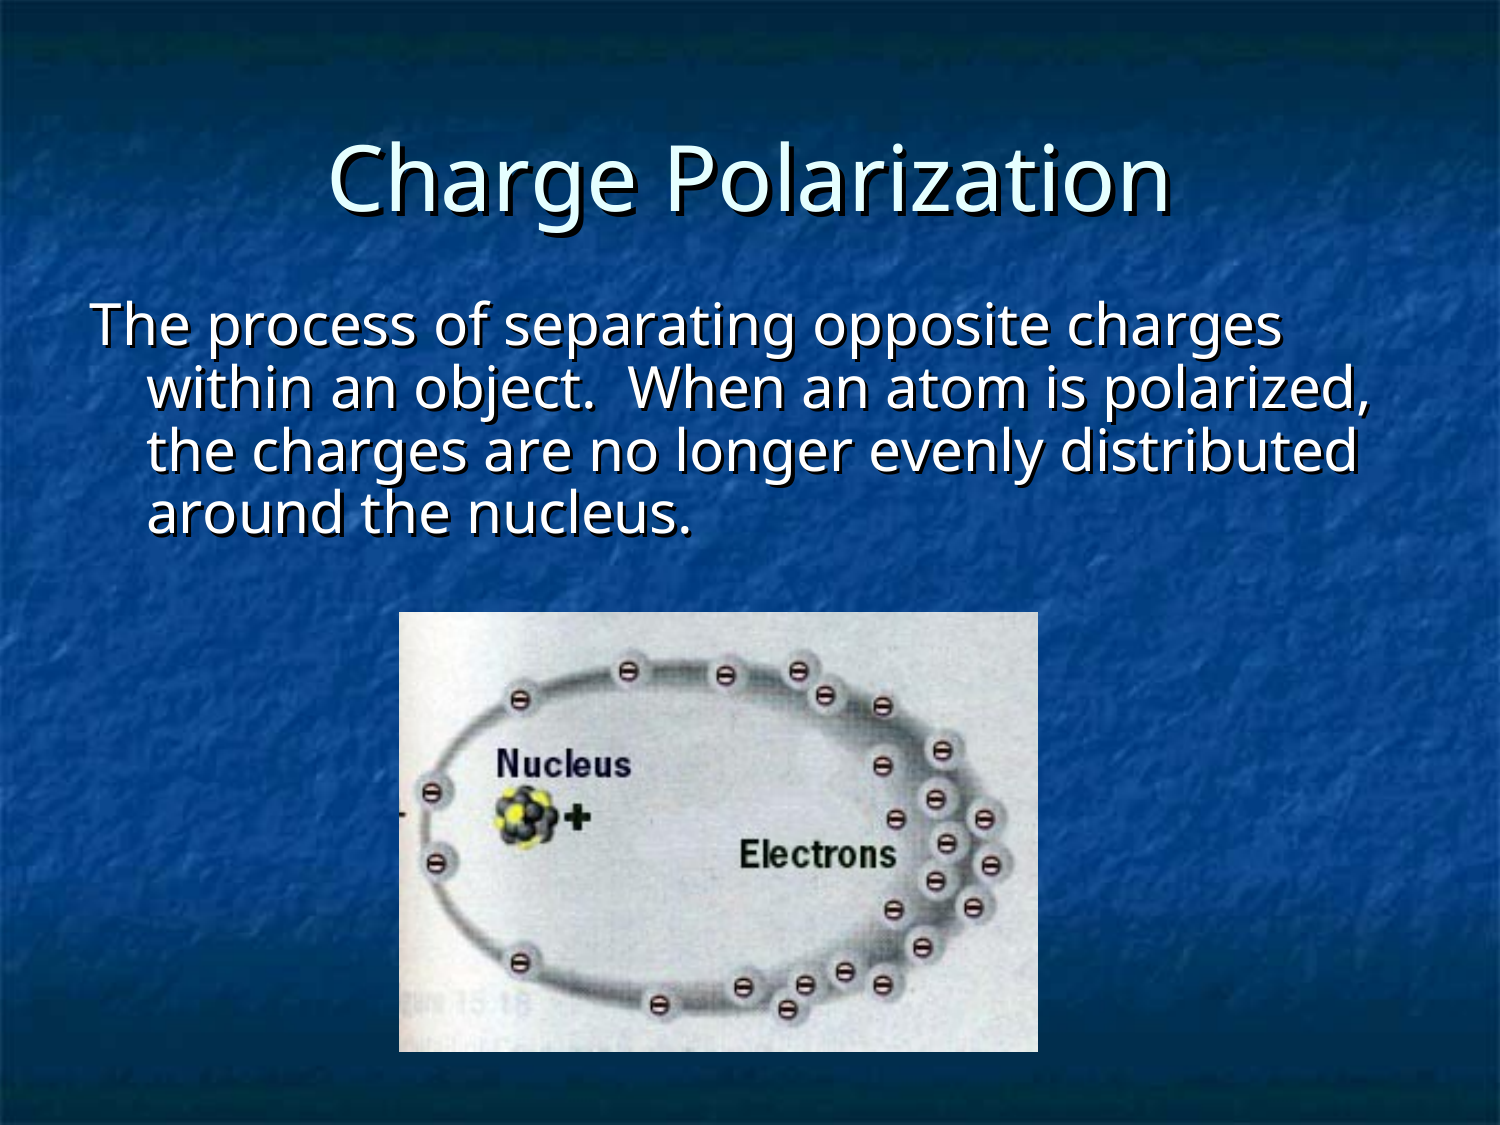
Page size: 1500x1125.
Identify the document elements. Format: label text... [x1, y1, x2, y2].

title Charge Polarization [75, 62, 1426, 287]
list The process of separating opposite charges within an object. When an atom is polarized, the charges are no longer evenly distributed around the nucleus. [75, 287, 1426, 563]
picture [0, 0, 1500, 1125]
